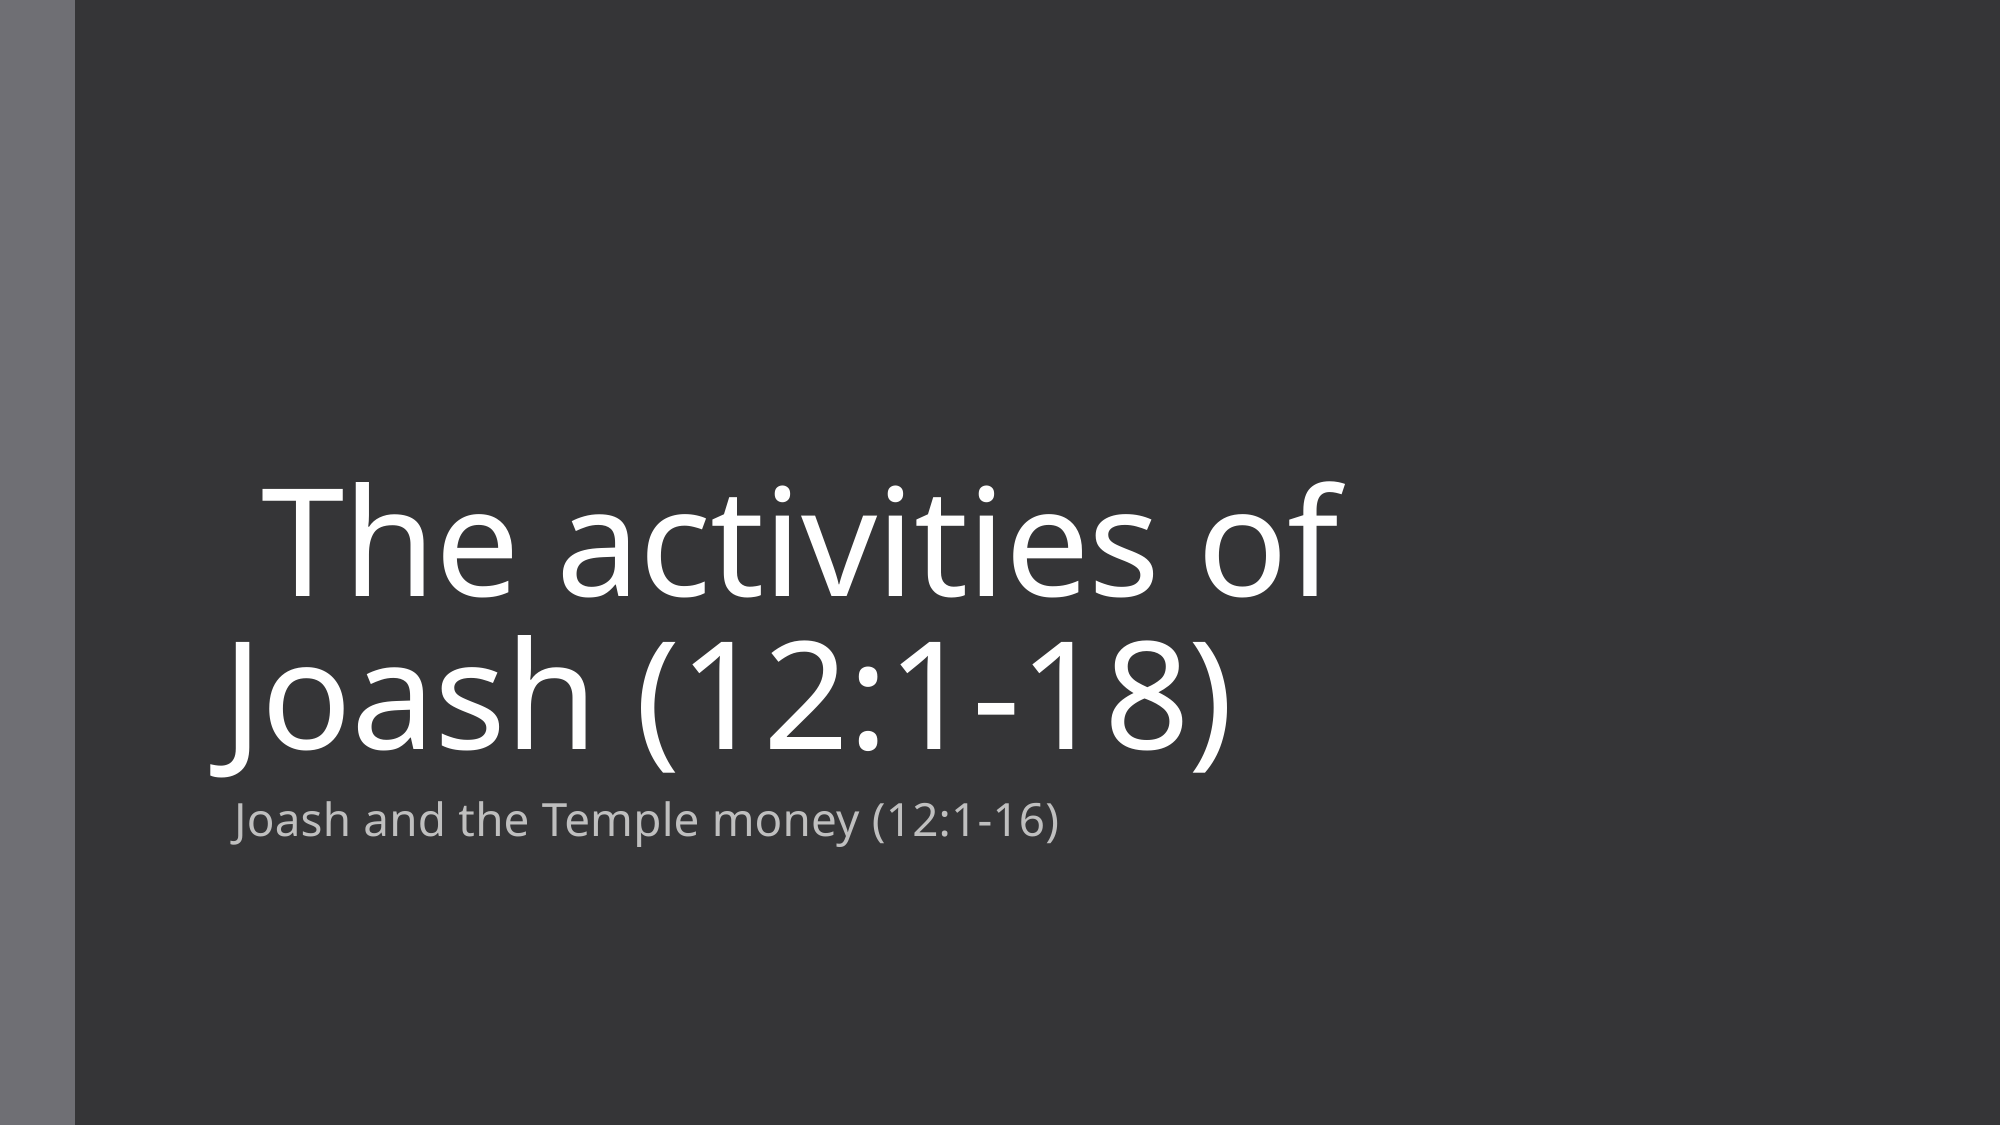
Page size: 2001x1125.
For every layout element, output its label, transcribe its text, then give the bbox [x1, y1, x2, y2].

title The activities of Joash (12:1-18) [206, 124, 1752, 787]
subtitle Joash and the Temple money (12:1-16) [206, 787, 1752, 1066]
